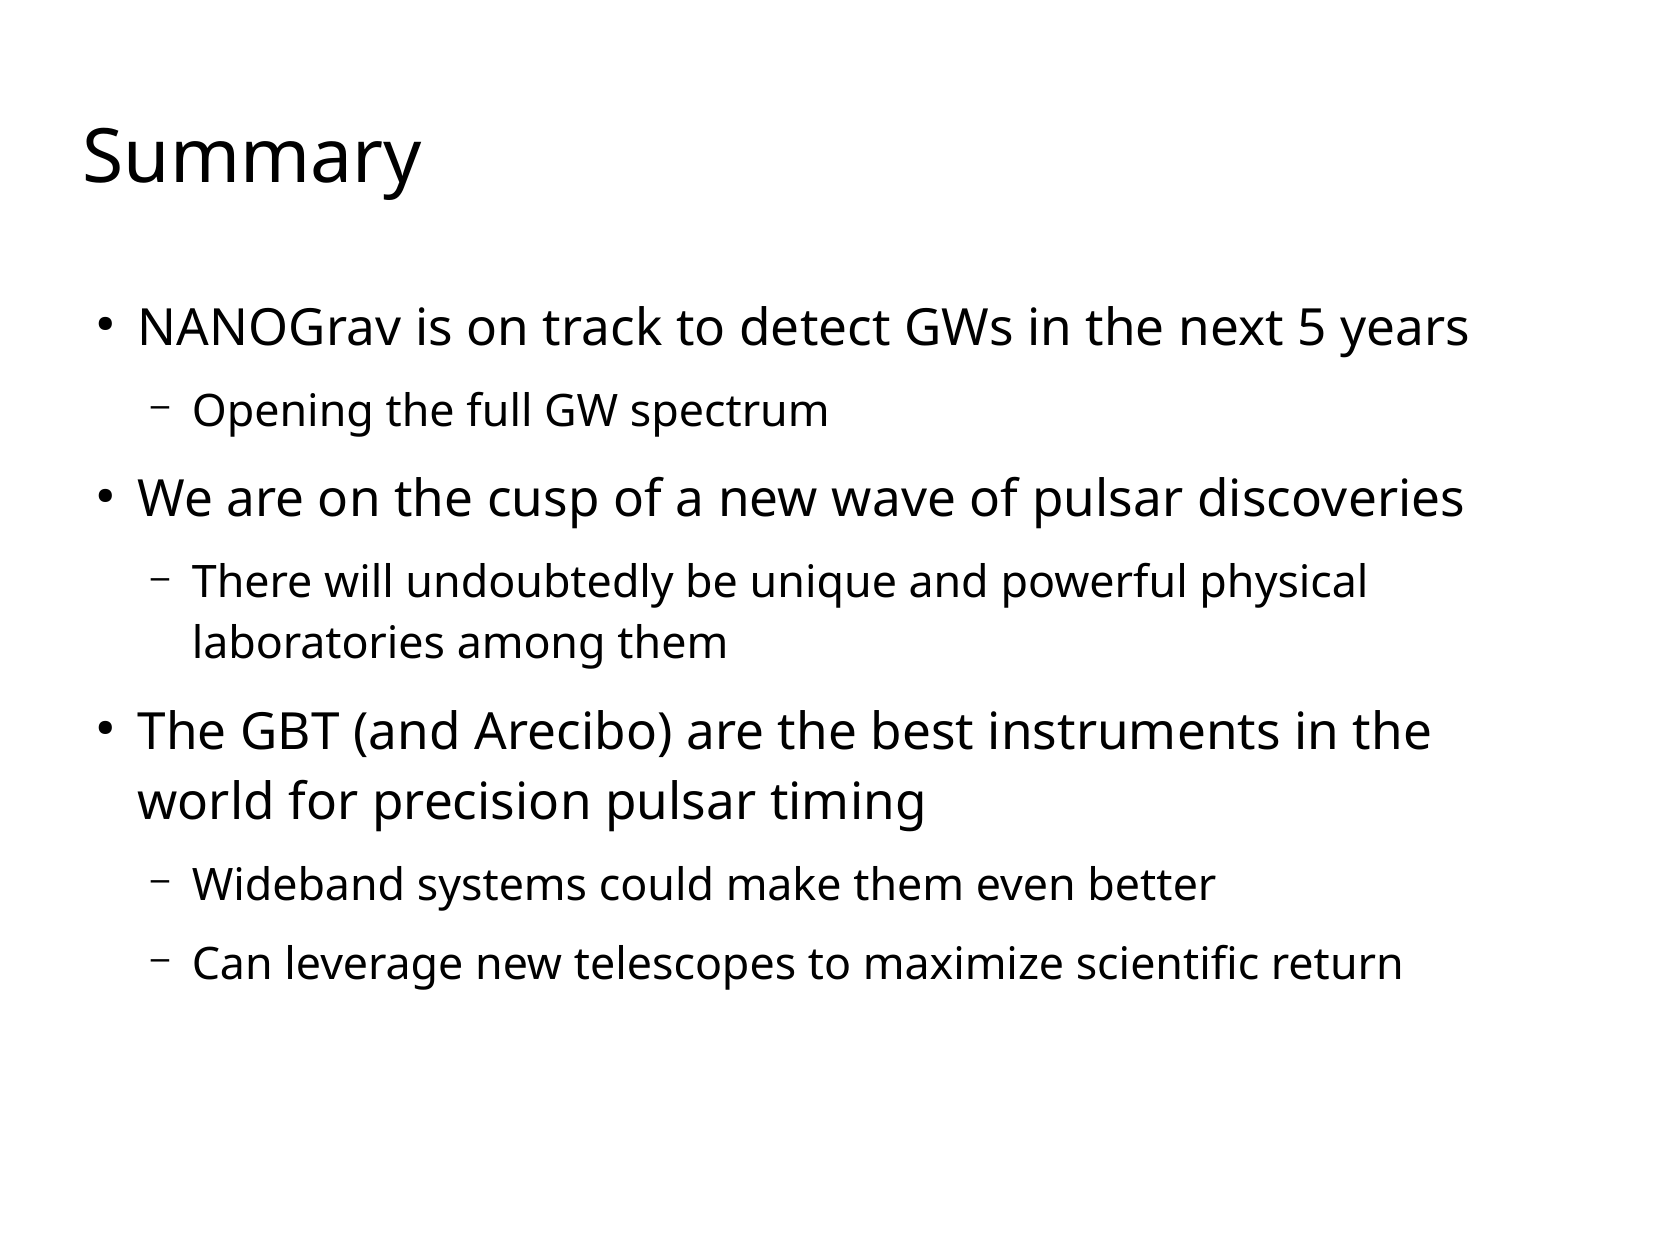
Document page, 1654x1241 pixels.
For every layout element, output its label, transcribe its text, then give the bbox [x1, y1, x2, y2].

list NANOGrav is on track to detect GWs in the next 5 years Opening the full GW spectrum We are on the cusp of a new wave of pulsar discoveries There will undoubtedly be unique and powerful physical laboratories among them The GBT (and Arecibo) are the best instruments in the world for precision pulsar timing Wideband systems could make them even better Can leverage new telescopes to maximize scientific return [82, 290, 1571, 1010]
title Summary [82, 49, 1571, 257]
